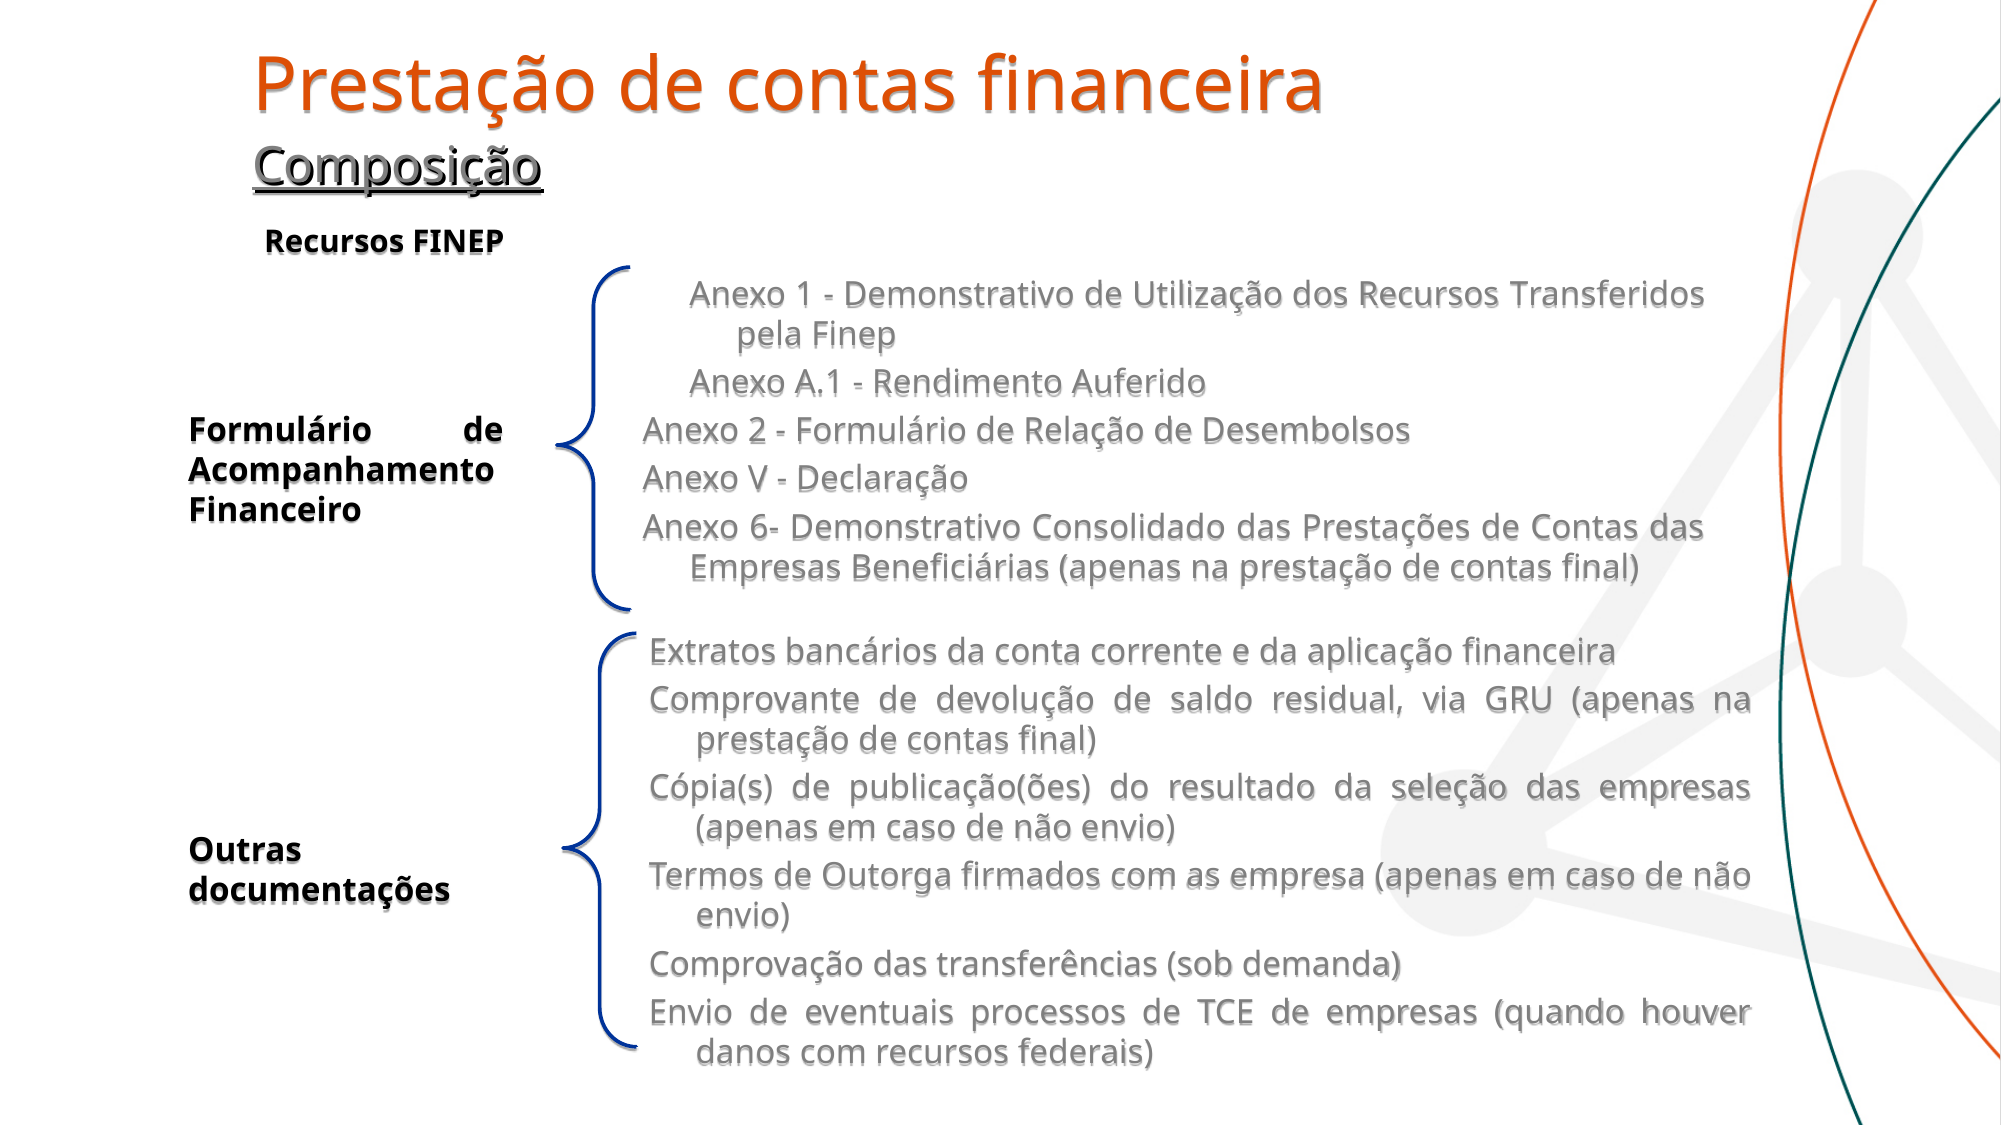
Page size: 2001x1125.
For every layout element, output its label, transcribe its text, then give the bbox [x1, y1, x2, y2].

text_box Outras documentações [173, 820, 558, 917]
text_box Anexo 1 - Demonstrativo de Utilização dos Recursos Transferidos pela Finep Anexo A.1 - Rendimento Auferido Anexo 2 - Formulário de Relação de Desembolsos Anexo V - Declaração Anexo 6- Demonstrativo Consolidado das Prestações de Contas das Empresas Beneficiárias (apenas na prestação de contas final) [627, 264, 1721, 632]
text_box Composição [237, 125, 1780, 202]
text_box Extratos bancários da conta corrente e da aplicação financeira Comprovante de devolução de saldo residual, via GRU (apenas na prestação de contas final) Cópia(s) de publicação(ões) do resultado da seleção das empresas (apenas em caso de não envio) Termos de Outorga firmados com as empresa (apenas em caso de não envio) Comprovação das transferências (sob demanda) Envio de eventuais processos de TCE de empresas (quando houver danos com recursos federais) [633, 621, 1768, 1125]
text_box Prestação de contas financeira [237, 27, 1343, 138]
text_box Formulário de Acompanhamento Financeiro [173, 400, 558, 537]
text_box Recursos FINEP [249, 213, 789, 267]
